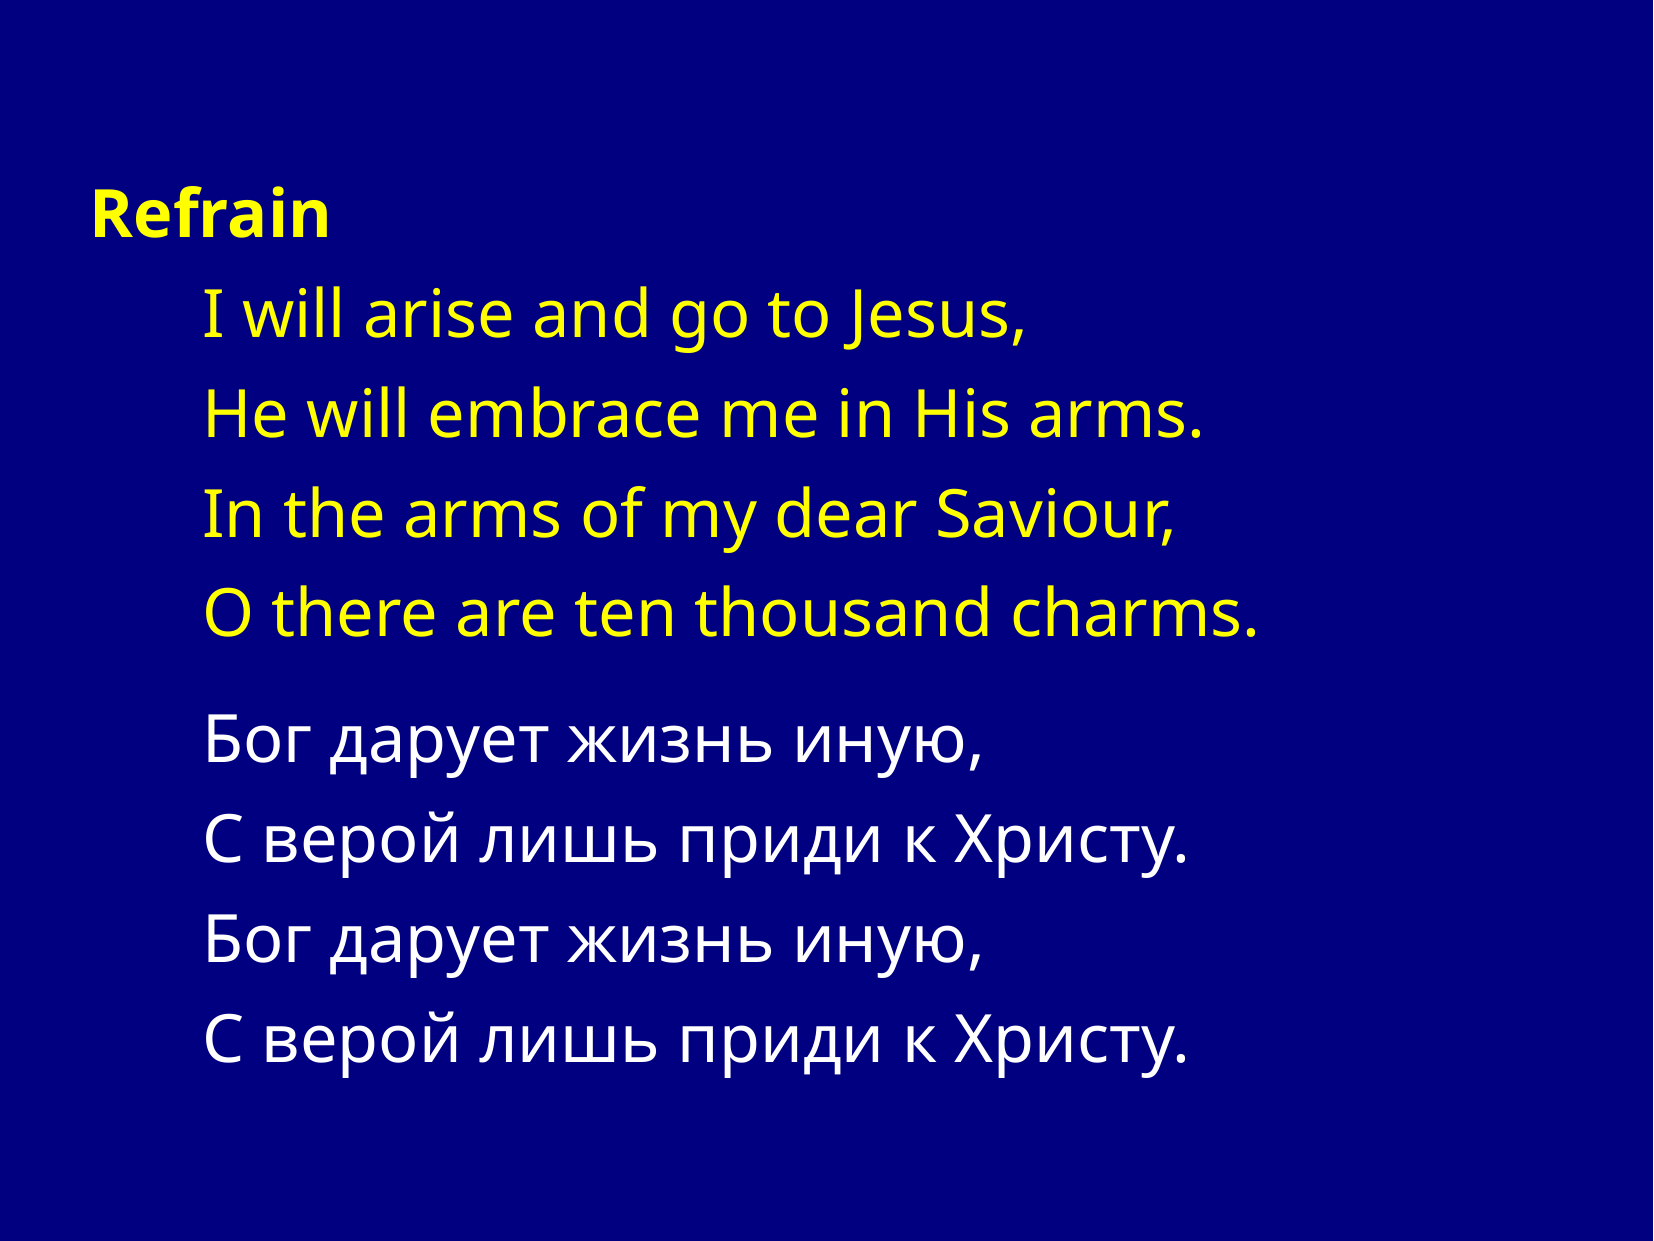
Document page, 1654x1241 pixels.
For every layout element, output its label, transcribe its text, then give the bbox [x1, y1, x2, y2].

text_box Refrain I will arise and go to Jesus, He will embrace me in His arms. In the arms of my dear Saviour, O there are ten thousand charms. [75, 150, 1576, 638]
text_box Бог дарует жизнь иную, С верой лишь приди к Христу. Бог дарует жизнь иную, С верой лишь приди к Христу. [75, 675, 1576, 1163]
